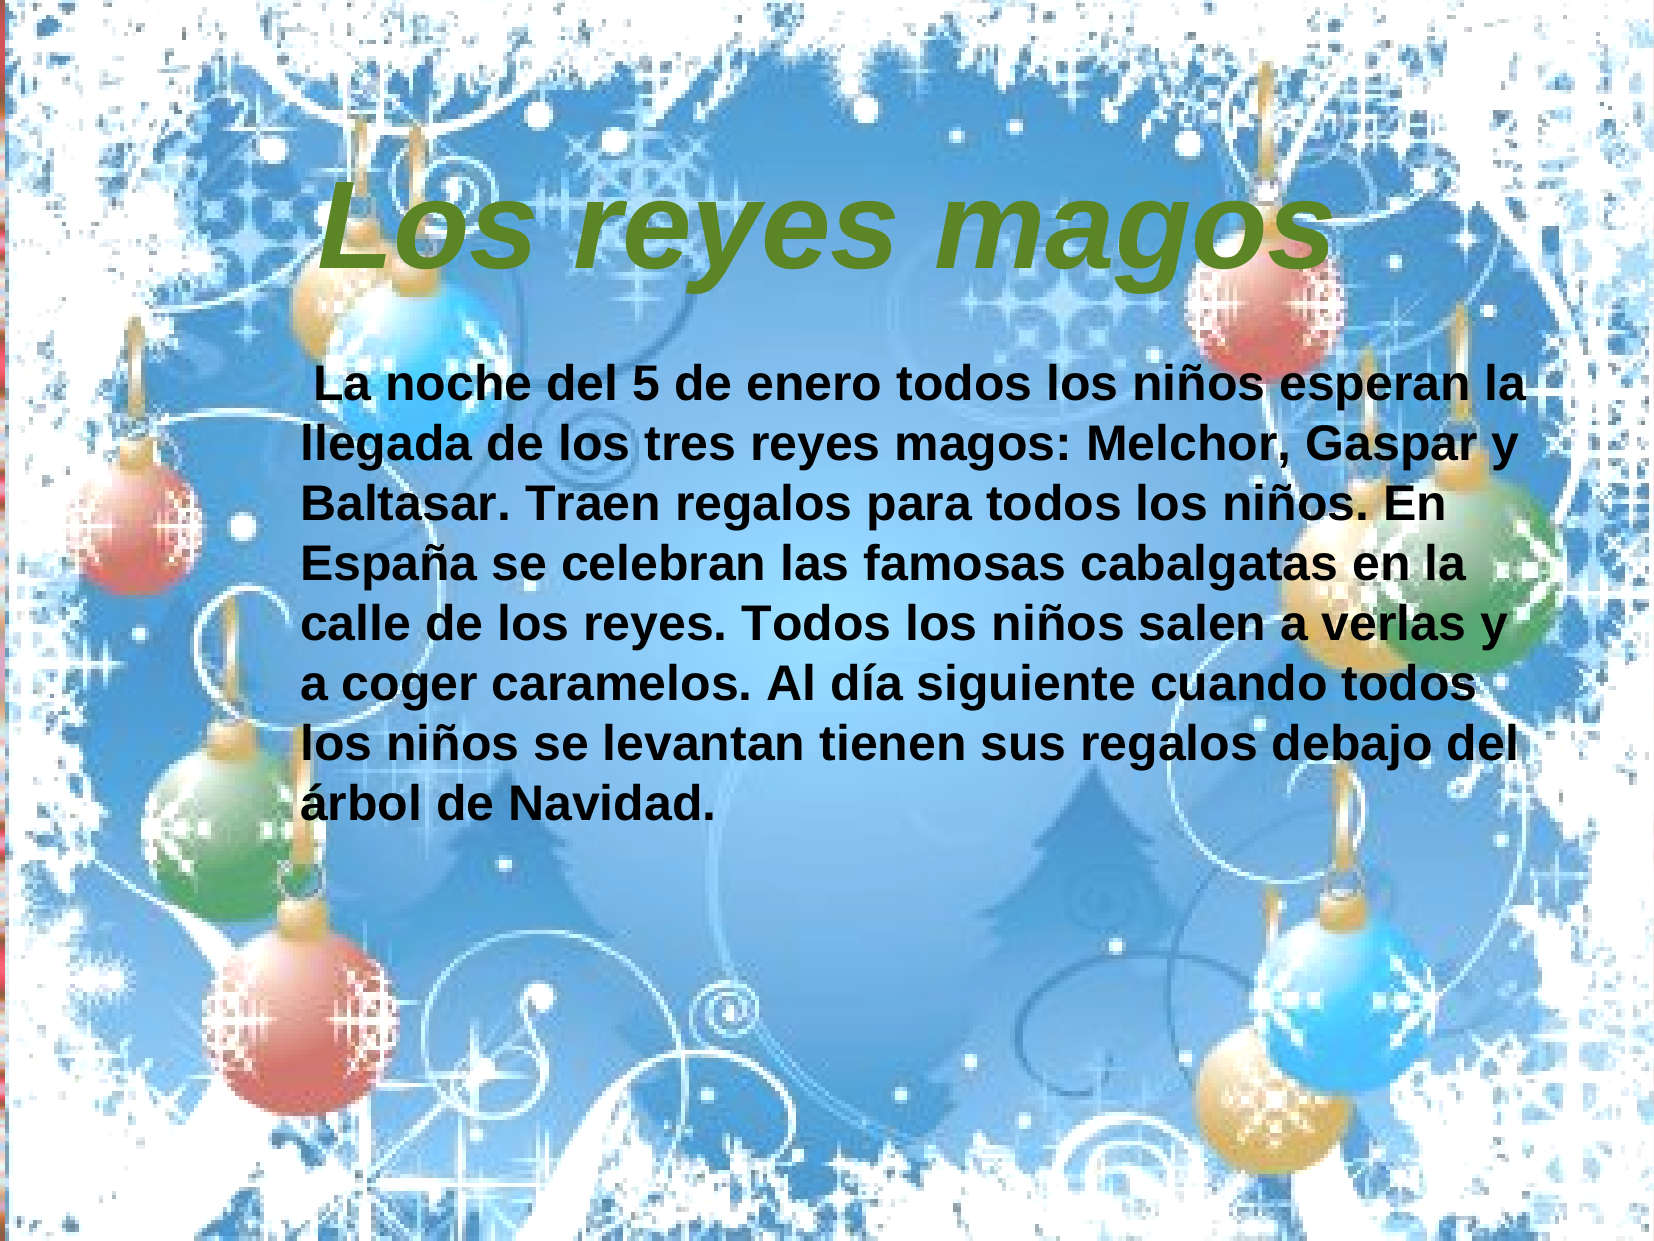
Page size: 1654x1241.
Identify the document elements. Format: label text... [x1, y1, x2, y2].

picture [5, 0, 1654, 1241]
title Los reyes magos [121, 114, 1534, 322]
list La noche del 5 de enero todos los niños esperan la llegada de los tres reyes magos: Melchor, Gaspar y Baltasar. Traen regalos para todos los niños. En España se celebran las famosas cabalgatas en la calle de los reyes. Todos los niños salen a verlas y a coger caramelos. Al día siguiente cuando todos los niños se levantan tienen sus regalos debajo del árbol de Navidad. [134, 350, 1536, 1170]
